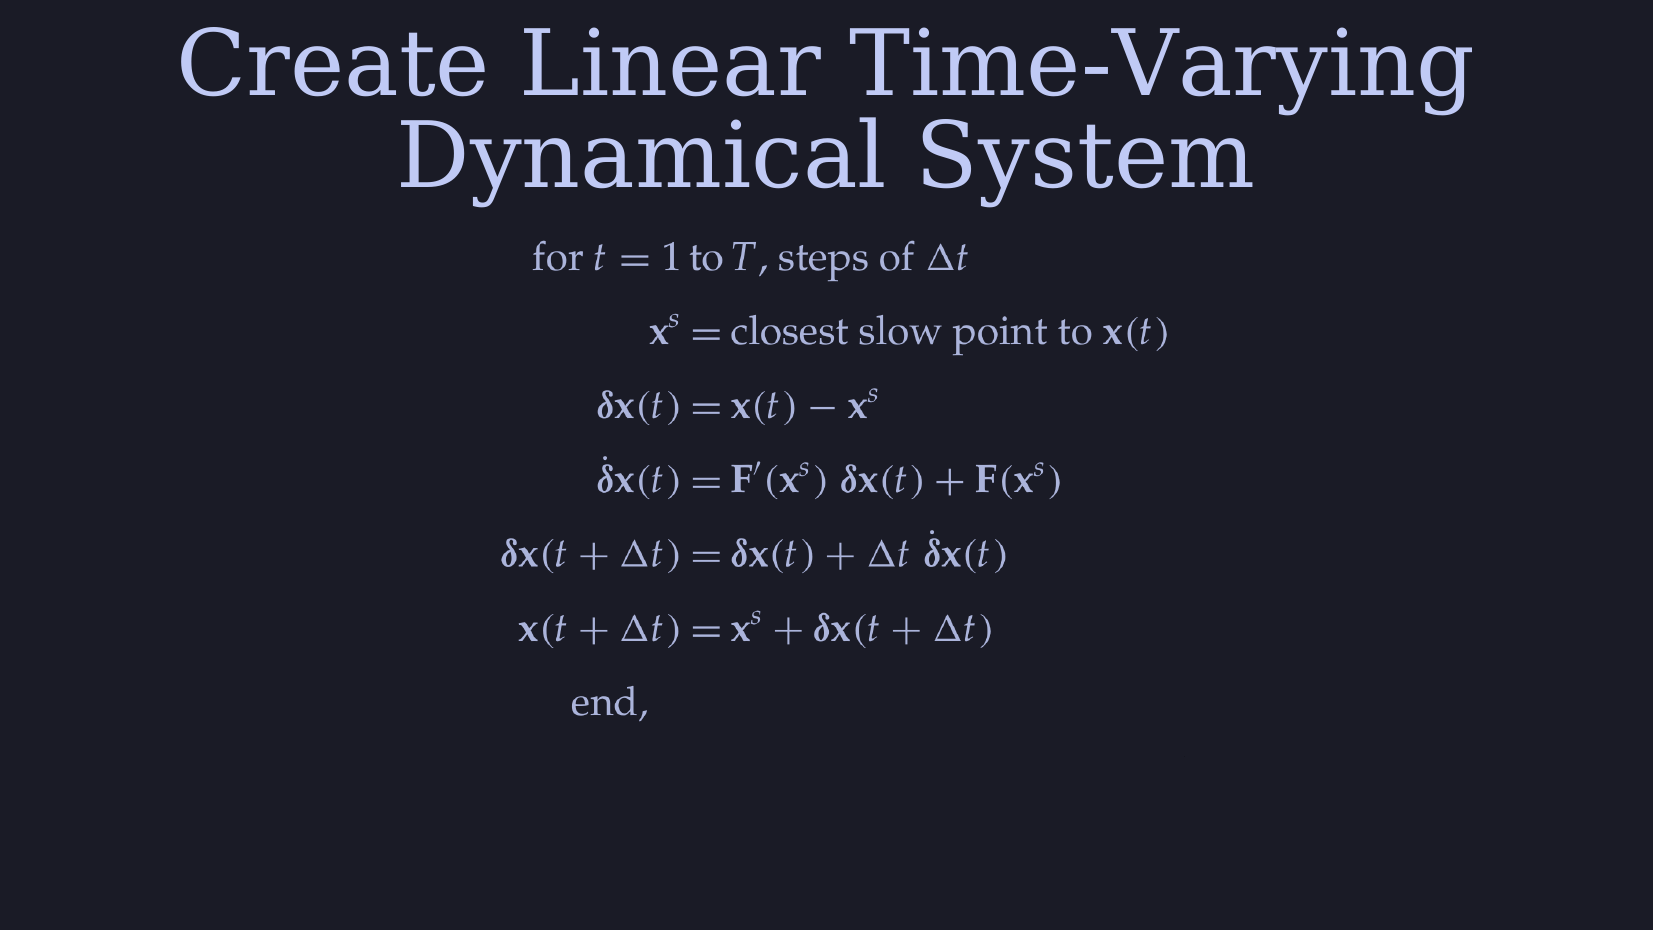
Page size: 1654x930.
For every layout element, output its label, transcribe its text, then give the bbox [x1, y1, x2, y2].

title Create Linear Time-Varying Dynamical System [82, 22, 1571, 207]
picture [468, 217, 1185, 757]
